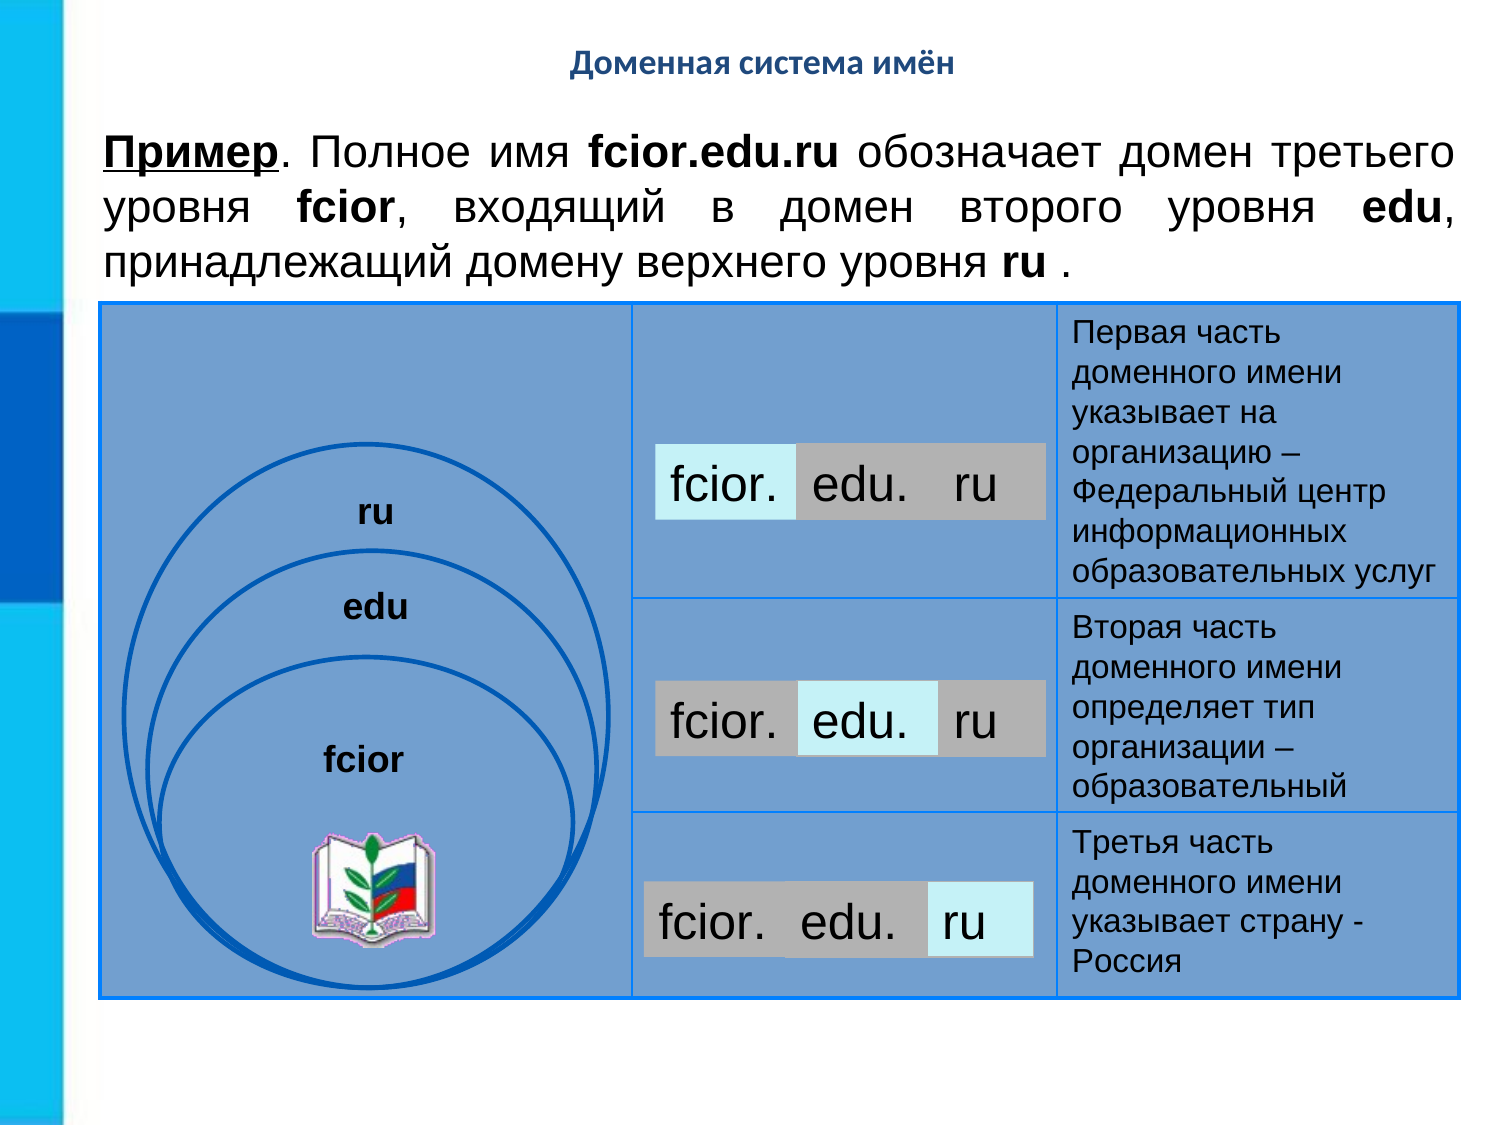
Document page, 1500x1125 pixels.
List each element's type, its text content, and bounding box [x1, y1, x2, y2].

text_box Пример. Полное имя fcior.edu.ru обозначает домен третьего уровня fcior, входящий в домен второго уровня edu, принадлежащий домену верхнего уровня ru . [88, 113, 1471, 294]
text_box ru [938, 444, 1046, 520]
text_box fcior [265, 727, 462, 789]
text_box Доменная система имён [100, 30, 1426, 91]
text_box fcior. [655, 444, 797, 520]
text_box fcior. [655, 680, 797, 757]
text_box ru [277, 479, 474, 541]
table_header [633, 305, 1056, 597]
text_box edu. [797, 680, 938, 757]
text_box edu. [785, 881, 927, 957]
text_box edu. [797, 444, 938, 520]
text_box ru [938, 680, 1046, 757]
table_header [102, 305, 631, 996]
table_cell Третья часть доменного имени указывает страну - Россия [1058, 813, 1457, 996]
text_box edu [277, 574, 474, 635]
picture [0, 0, 1500, 1125]
table_cell [633, 599, 1056, 811]
table_cell Вторая часть доменного имени определяет тип организации – образовательный [1058, 599, 1457, 811]
table_cell [633, 813, 1056, 996]
text_box ru [927, 881, 1034, 957]
text_box fcior. [643, 881, 785, 957]
table_header Первая часть доменного имени указывает на организацию – Федеральный центр информационных образовательных услуг [1058, 305, 1457, 597]
